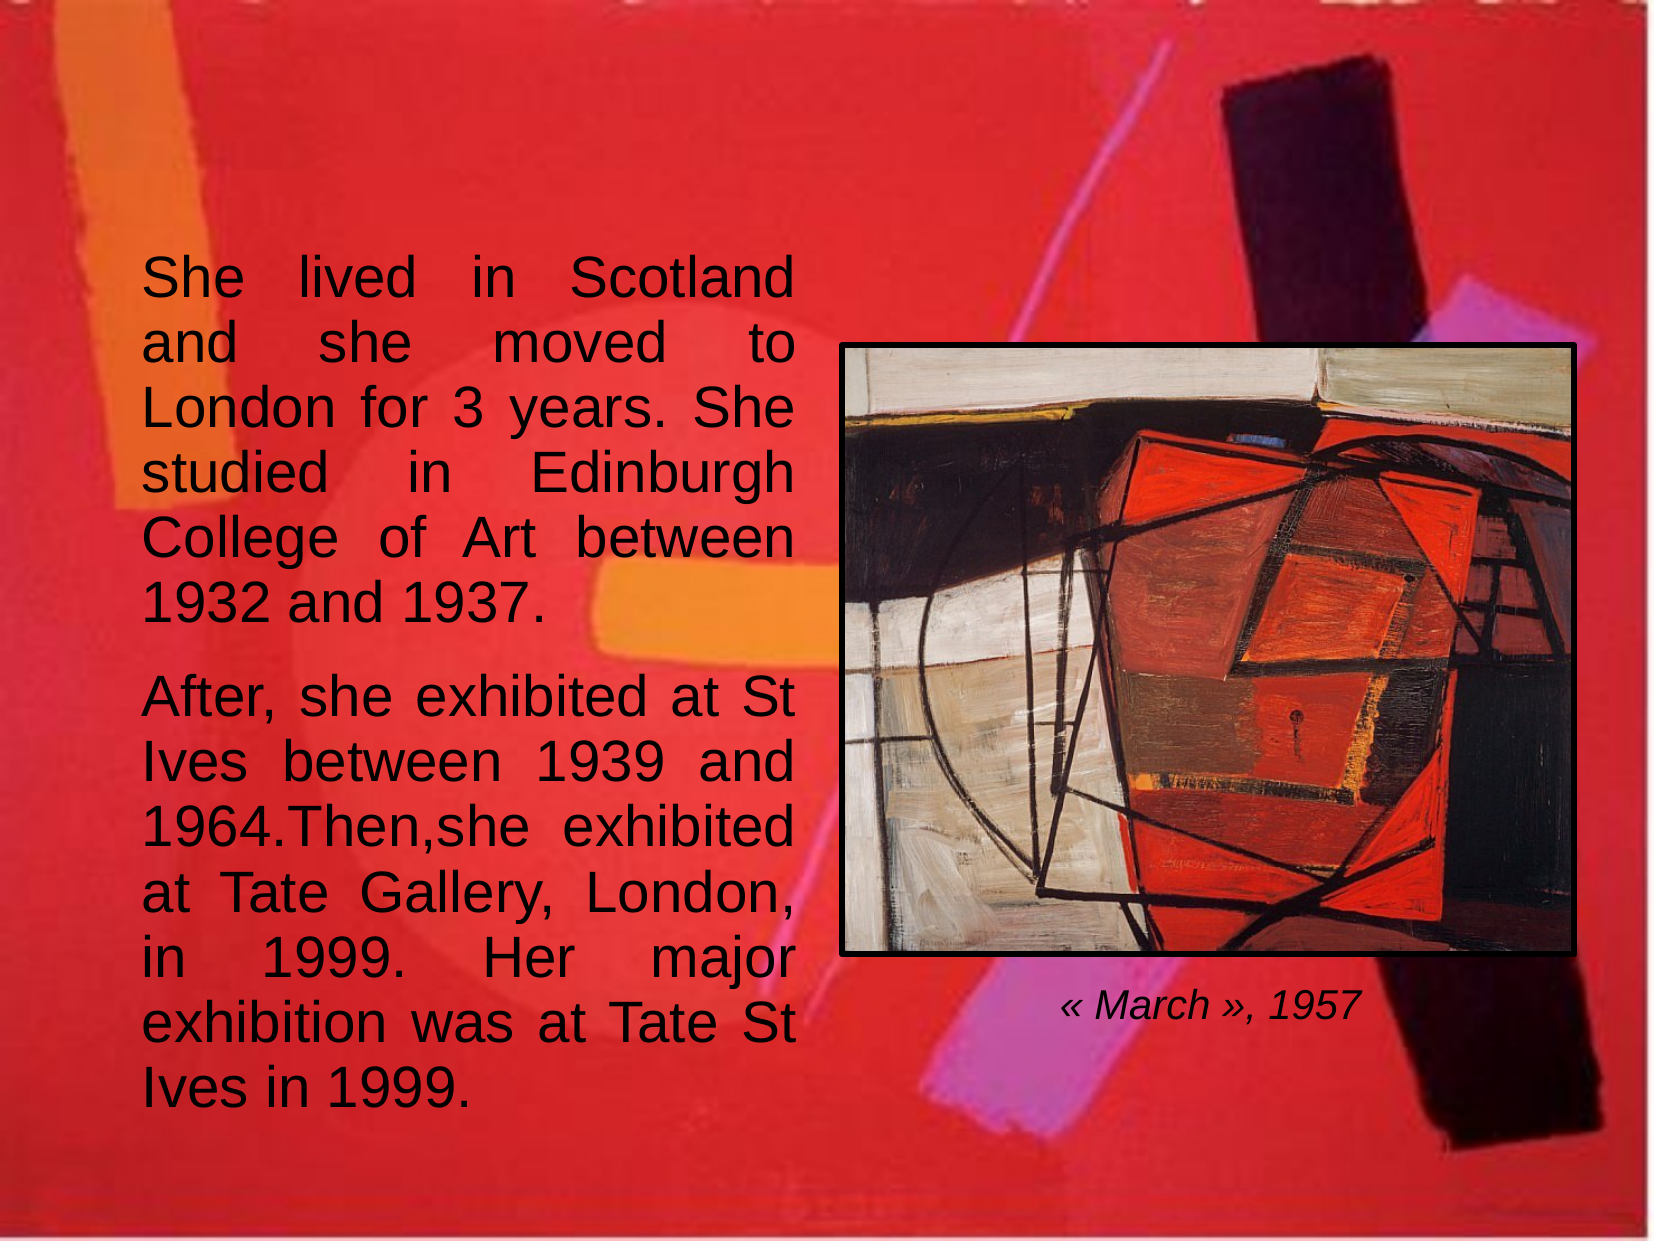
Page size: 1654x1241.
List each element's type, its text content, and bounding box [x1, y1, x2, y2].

picture [0, 0, 1654, 1241]
text_box « March », 1957 [915, 974, 1506, 1036]
list She lived in Scotland and she moved to London for 3 years. She studied in Edinburgh College of Art between 1932 and 1937. After, she exhibited at St Ives between 1939 and 1964.Then,she exhibited at Tate Gallery, London, in 1999. Her major exhibition was at Tate St Ives in 1999. [71, 244, 798, 1211]
